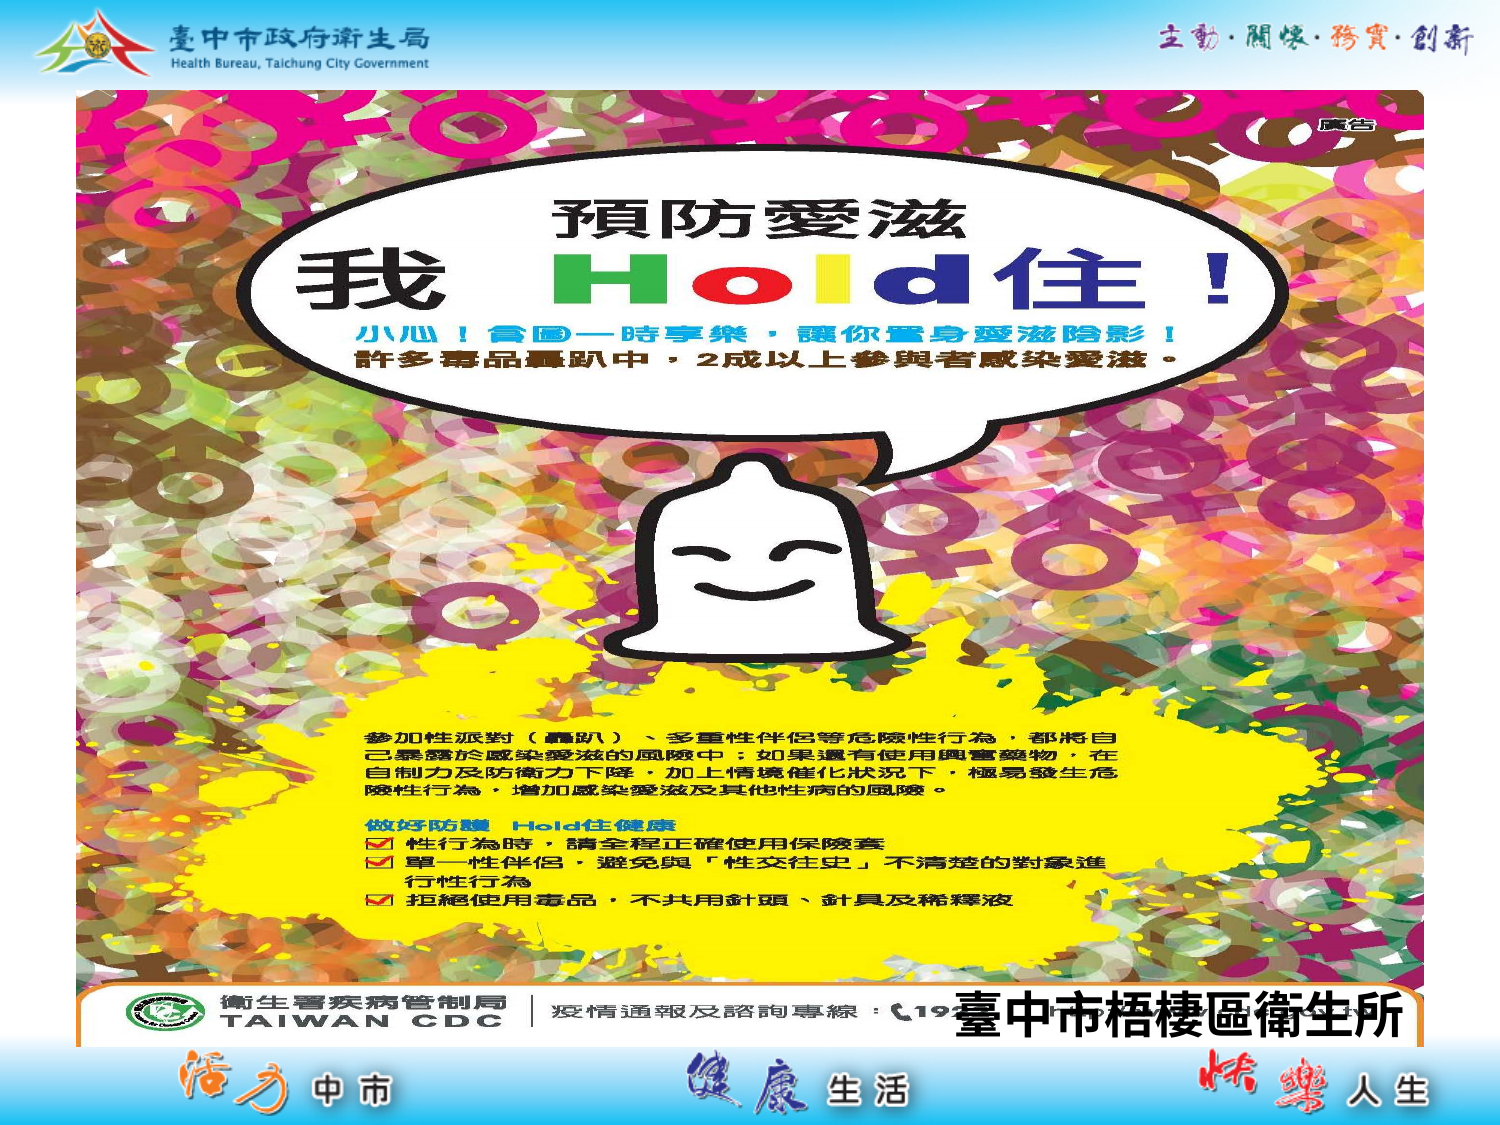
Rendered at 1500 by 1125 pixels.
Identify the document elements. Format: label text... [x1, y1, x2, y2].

picture [76, 90, 1424, 1047]
text_box 臺中市梧棲區衛生所 [939, 976, 1420, 1052]
